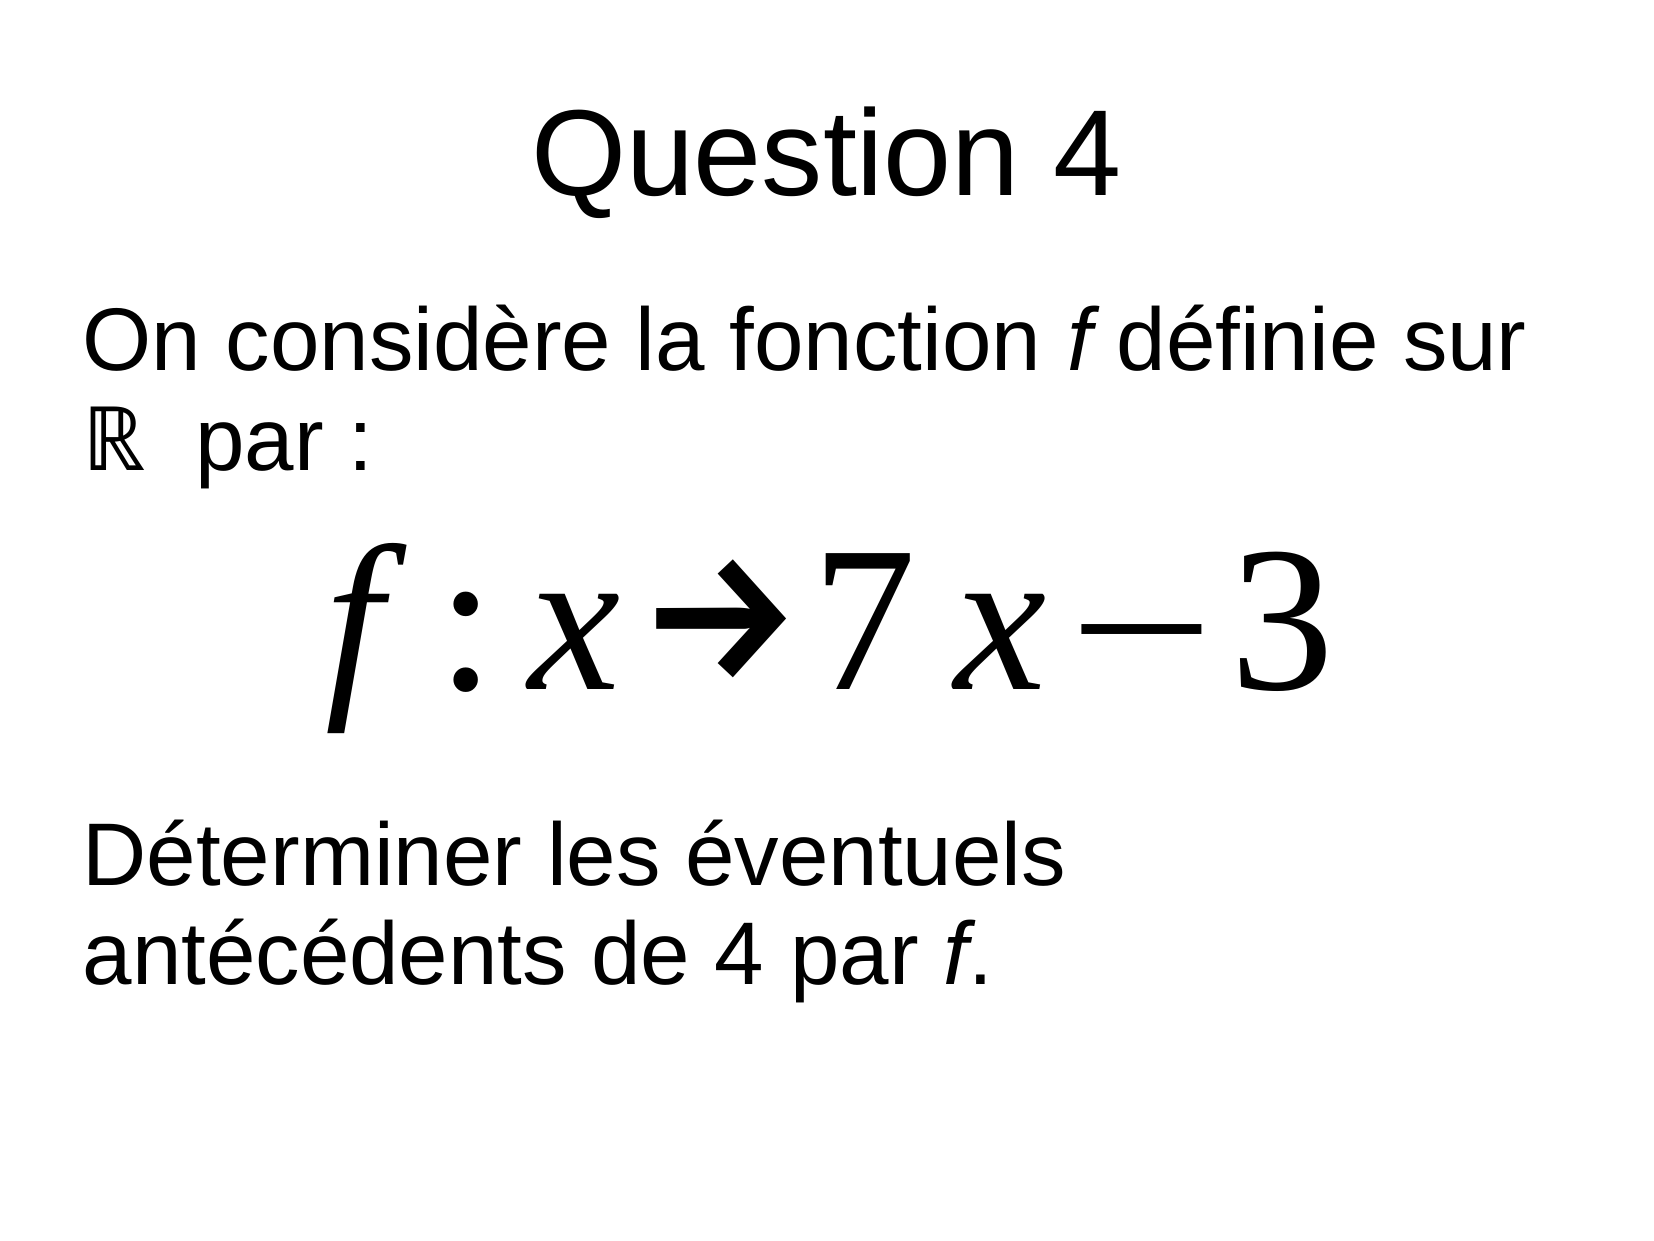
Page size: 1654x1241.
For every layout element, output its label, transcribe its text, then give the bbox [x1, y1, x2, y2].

title Question 4 [82, 49, 1571, 257]
list On considère la fonction f définie sur ℝ par : Déterminer les éventuels antécédents de 4 par f. [82, 290, 1571, 1010]
chart [311, 505, 1343, 736]
